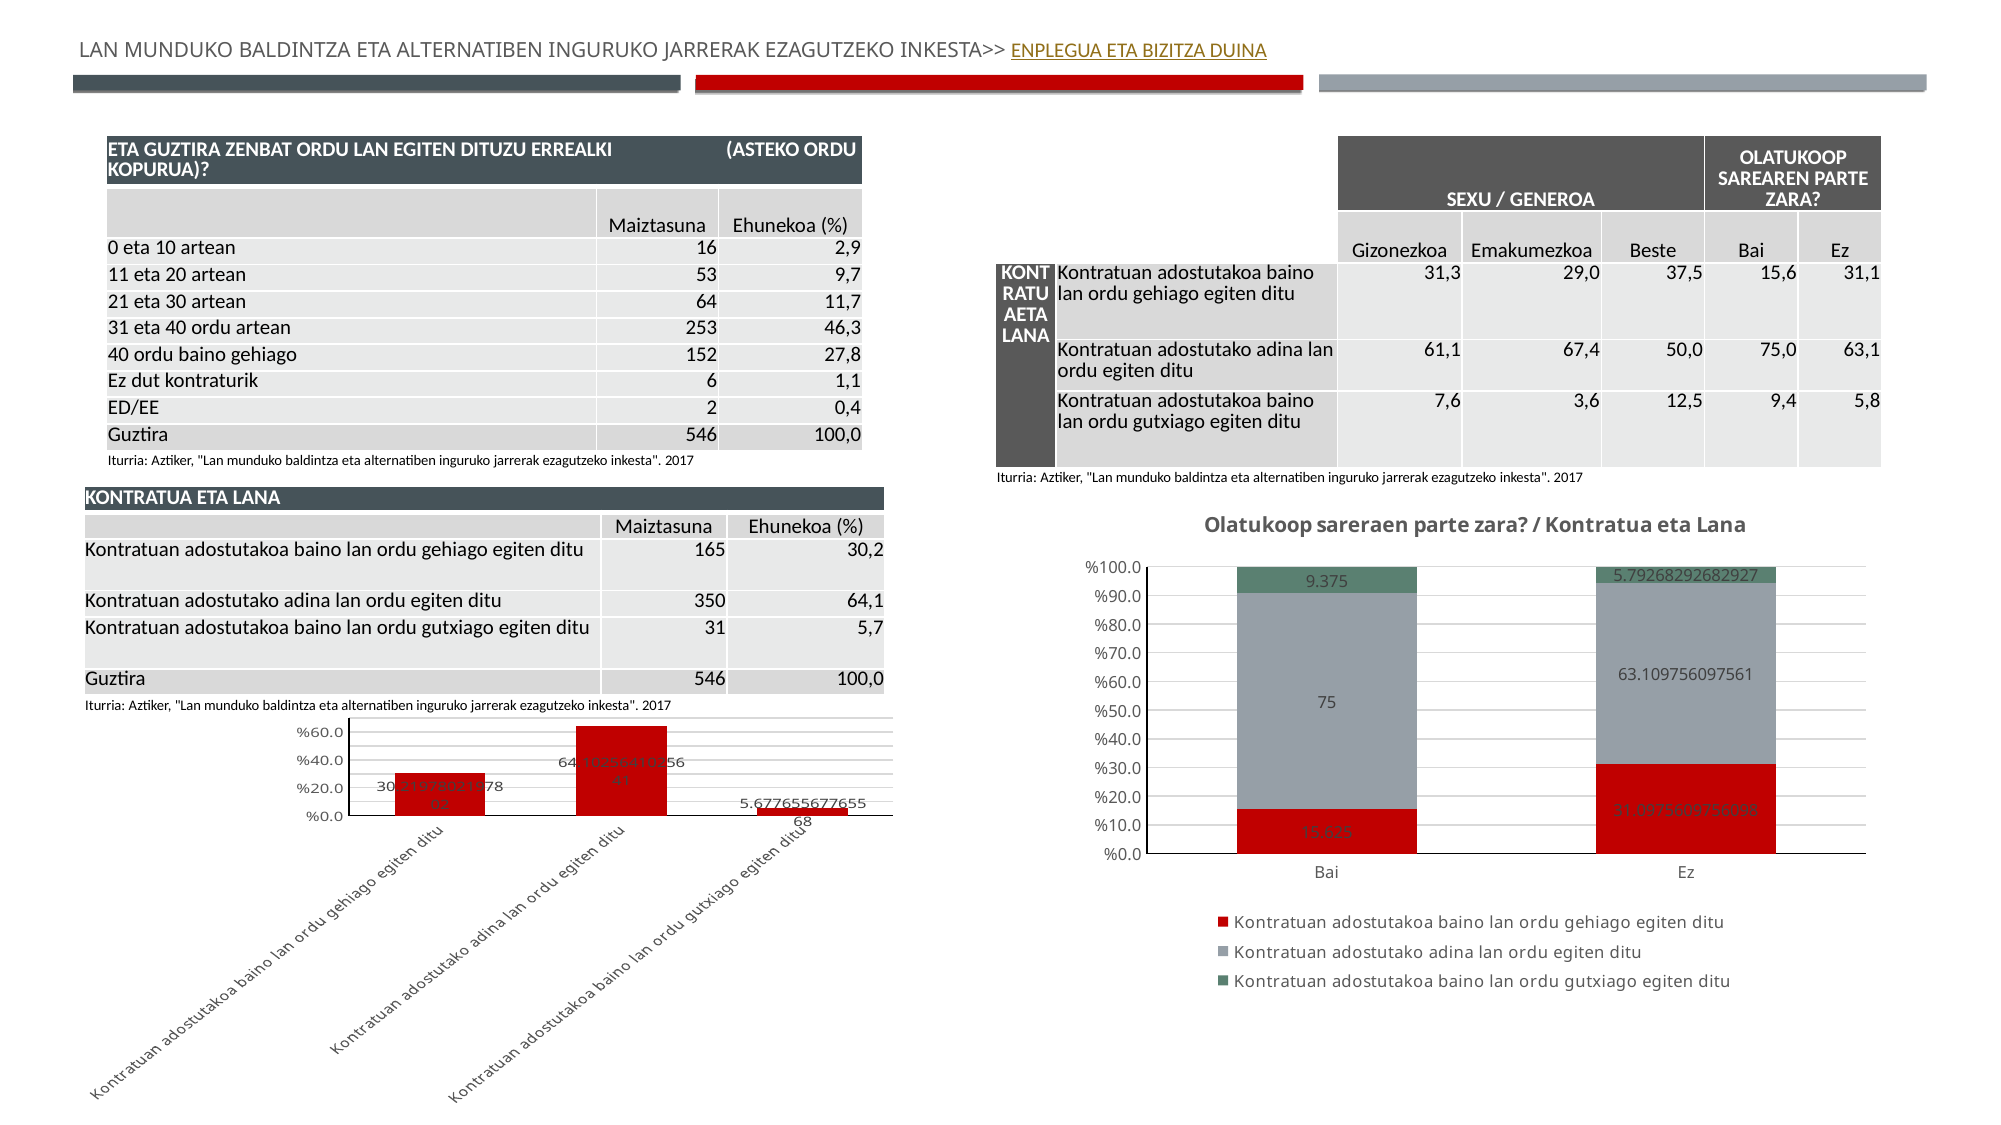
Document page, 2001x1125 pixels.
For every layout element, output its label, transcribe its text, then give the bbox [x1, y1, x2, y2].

table_cell 63,1 [1799, 340, 1881, 390]
table_cell Maiztasuna [597, 189, 718, 237]
table_cell 152 [597, 345, 718, 370]
table_cell 546 [597, 425, 718, 450]
table_cell 50,0 [1602, 340, 1704, 390]
chart [64, 711, 911, 1107]
table_cell [1057, 212, 1337, 262]
table_cell 350 [602, 591, 726, 616]
table_cell 2 [597, 398, 718, 423]
table_header OLATUKOOP SAREAREN PARTE ZARA? [1705, 136, 1881, 210]
table_header KONTRATUA ETA LANA [85, 487, 884, 510]
table_cell 31 eta 40 ordu artean [107, 319, 596, 343]
table_cell 16 [597, 239, 718, 264]
chart [1068, 485, 1882, 999]
table_cell [107, 189, 596, 237]
table_header [996, 136, 1055, 210]
table_cell Guztira [107, 425, 596, 450]
table_cell 37,5 [1602, 264, 1704, 339]
table_cell 67,4 [1463, 340, 1601, 390]
table_cell Kontratuan adostutako adina lan ordu egiten ditu [1057, 340, 1337, 390]
table_cell Iturria: Aztiker, "Lan munduko baldintza eta alternatiben inguruko jarrerak ezagutzeko inkesta". 2017 [107, 451, 862, 469]
table_cell Bai [1705, 212, 1797, 262]
table_cell 5,7 [728, 618, 884, 668]
table_cell 61,1 [1338, 340, 1461, 390]
table_cell 21 eta 30 artean [107, 292, 596, 317]
table_cell Ehunekoa (%) [719, 189, 862, 237]
table_cell 0 eta 10 artean [107, 239, 596, 264]
table_cell 7,6 [1338, 392, 1461, 467]
table_cell Guztira [85, 670, 600, 694]
table_cell Emakumezkoa [1463, 212, 1601, 262]
table_cell Beste [1602, 212, 1704, 262]
table_cell ED/EE [107, 398, 596, 423]
table_cell 1,1 [719, 372, 862, 396]
table_cell Ez dut kontraturik [107, 372, 596, 396]
table_cell 100,0 [728, 670, 884, 694]
table_cell Ehunekoa (%) [728, 515, 884, 538]
table_cell 3,6 [1463, 392, 1601, 467]
table_cell Kontratuan adostutakoa baino lan ordu gutxiago egiten ditu [85, 618, 600, 668]
table_cell [85, 515, 600, 538]
table_cell 27,8 [719, 345, 862, 370]
table_cell 12,5 [1602, 392, 1704, 467]
table_cell 31,3 [1338, 264, 1461, 339]
table_cell Maiztasuna [602, 515, 726, 538]
table_cell 15,6 [1705, 264, 1797, 339]
table_cell 30,2 [728, 540, 884, 590]
table_cell 64,1 [728, 591, 884, 616]
table_cell 5,8 [1799, 392, 1881, 467]
table_cell Kontratuan adostutako adina lan ordu egiten ditu [85, 591, 600, 616]
table_cell 100,0 [719, 425, 862, 450]
table_cell Iturria: Aztiker, "Lan munduko baldintza eta alternatiben inguruko jarrerak ezagutzeko inkesta". 2017 [85, 696, 884, 711]
table_cell 53 [597, 265, 718, 290]
table_cell 0,4 [719, 398, 862, 423]
table_cell Kontratuan adostutakoa baino lan ordu gehiago egiten ditu [1057, 264, 1337, 339]
table_cell 9,7 [719, 265, 862, 290]
table_cell 9,4 [1705, 392, 1797, 467]
table_cell 40 ordu baino gehiago [107, 345, 596, 370]
text_box LAN MUNDUKO BALDINTZA ETA ALTERNATIBEN INGURUKO JARRERAK EZAGUTZEKO INKESTA>> ENPLEGUA ETA BIZITZA DUINA [64, 29, 1926, 69]
table_cell 253 [597, 319, 718, 343]
table_header ETA GUZTIRA ZENBAT ORDU LAN EGITEN DITUZU ERREALKI (ASTEKO ORDU KOPURUA)? [107, 136, 862, 184]
table_cell 31,1 [1799, 264, 1881, 339]
table_cell 11 eta 20 artean [107, 265, 596, 290]
table_cell 46,3 [719, 319, 862, 343]
table_cell Ez [1799, 212, 1881, 262]
table_cell [996, 212, 1055, 262]
table_header SEXU / GENEROA [1338, 136, 1704, 210]
table_header [1057, 136, 1337, 210]
table_cell KONTRATUAETA LANA [996, 264, 1055, 467]
table_cell 75,0 [1705, 340, 1797, 390]
table_cell 29,0 [1463, 264, 1601, 339]
table_cell 165 [602, 540, 726, 590]
table_cell 11,7 [719, 292, 862, 317]
table_cell Kontratuan adostutakoa baino lan ordu gutxiago egiten ditu [1057, 392, 1337, 467]
table_cell 546 [602, 670, 726, 694]
table_cell 6 [597, 372, 718, 396]
table_cell Gizonezkoa [1338, 212, 1461, 262]
table_cell Iturria: Aztiker, "Lan munduko baldintza eta alternatiben inguruko jarrerak ezagutzeko inkesta". 2017 [996, 468, 1881, 486]
table_cell 2,9 [719, 239, 862, 264]
table_cell Kontratuan adostutakoa baino lan ordu gehiago egiten ditu [85, 540, 600, 590]
table_cell 64 [597, 292, 718, 317]
table_cell 31 [602, 618, 726, 668]
